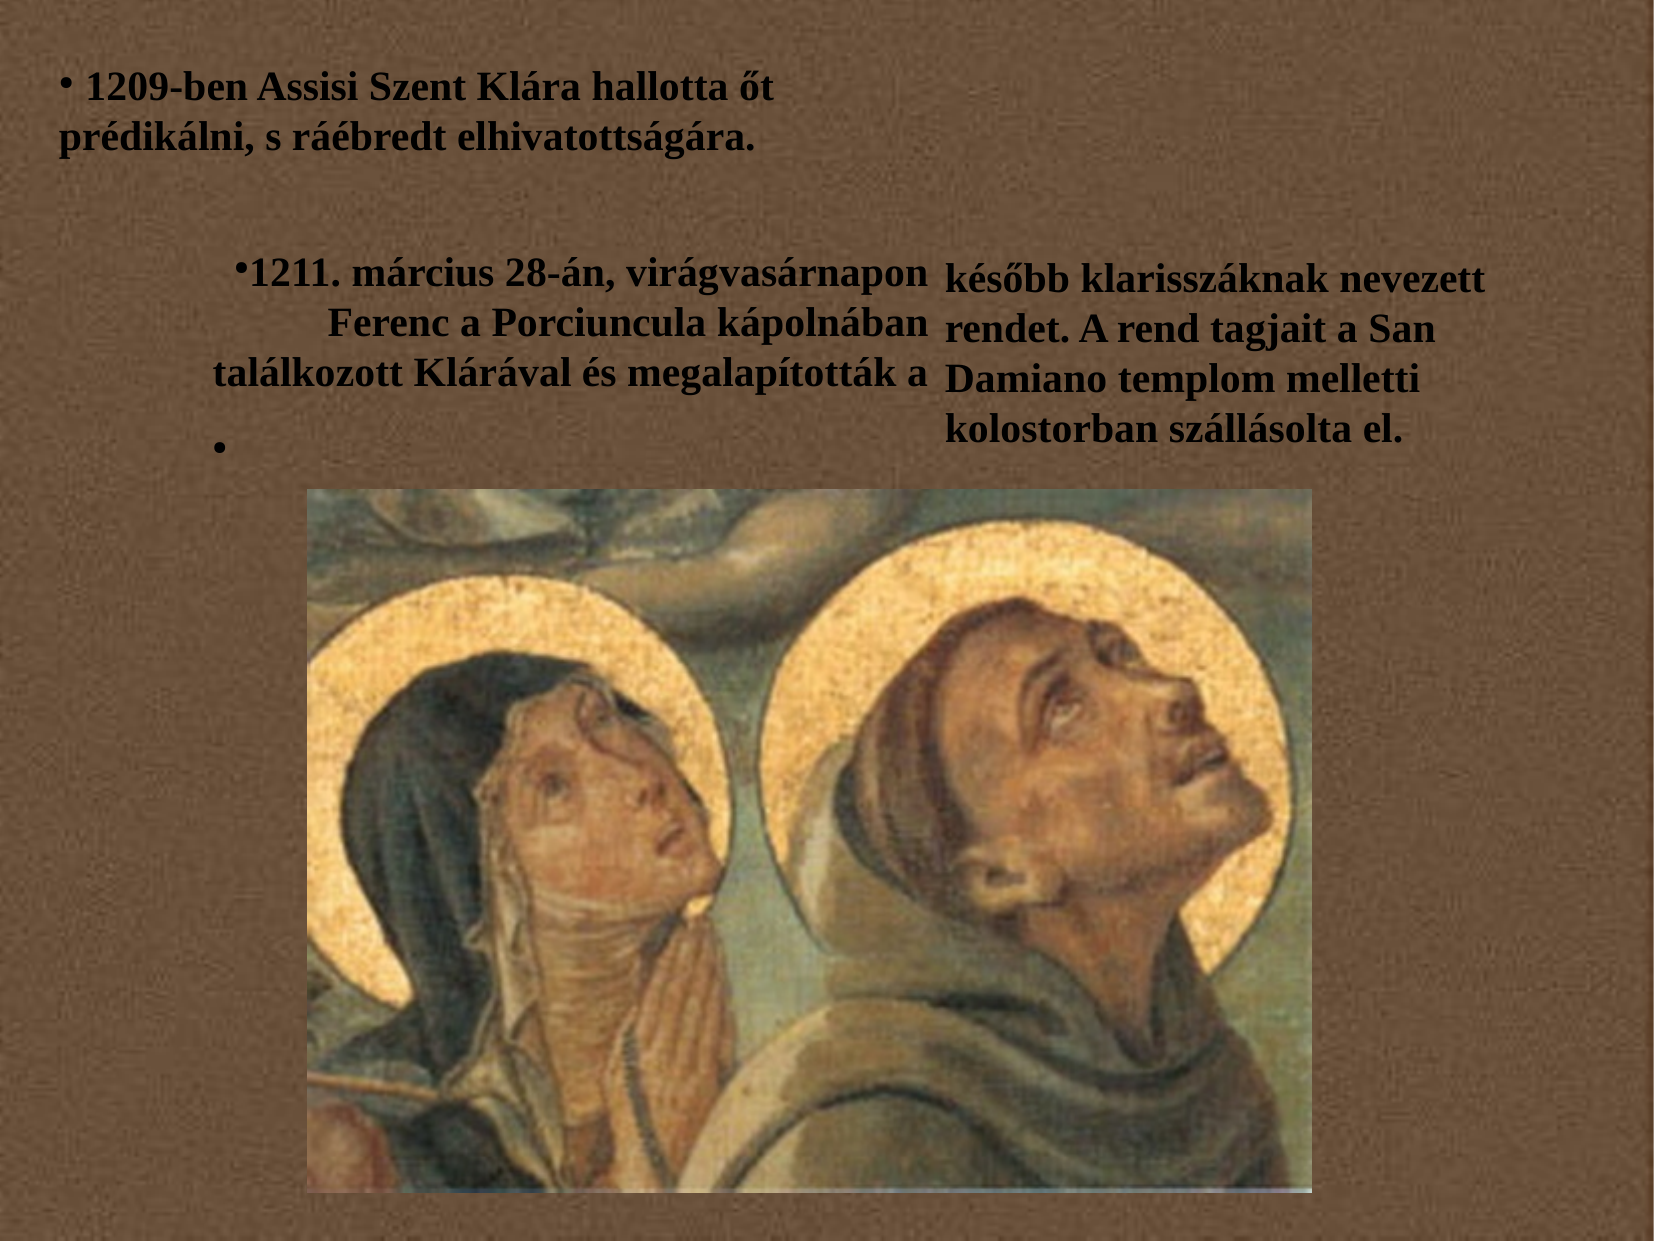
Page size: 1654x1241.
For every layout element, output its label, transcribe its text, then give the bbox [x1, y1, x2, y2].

text_box 1209-ben Assisi Szent Klára hallotta őt prédikálni, s ráébredt elhivatottságára. [59, 59, 820, 202]
list 1211. március 28-án, virágvasárnapon Ferenc a Porciuncula kápolnában találkozott Klárával és megalapították a [212, 244, 939, 1063]
text_box később klarisszáknak nevezett rendet. A rend tagjait a San Damiano templom melletti kolostorban szállásolta el. [944, 250, 1577, 449]
picture [307, 489, 1312, 1193]
